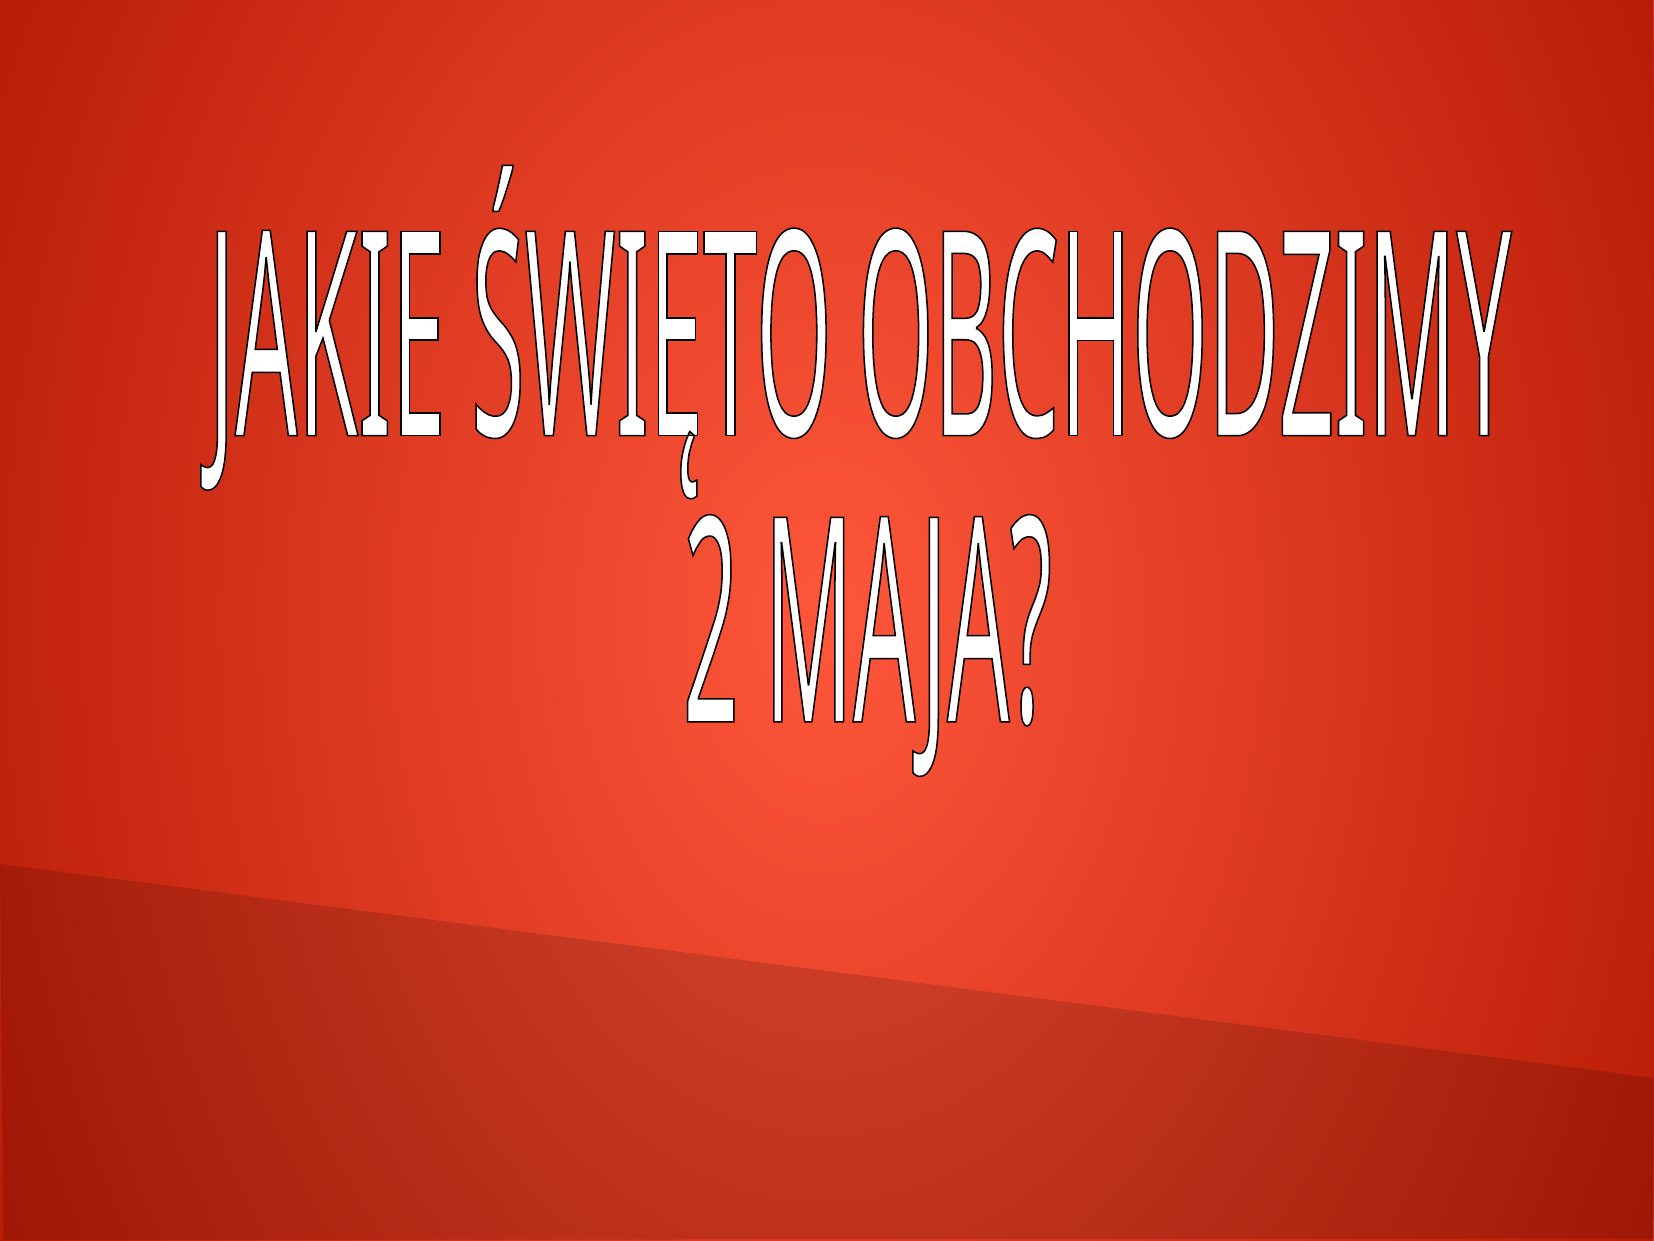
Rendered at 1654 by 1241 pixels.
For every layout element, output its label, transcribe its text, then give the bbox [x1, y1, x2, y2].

text_box JAKIE ŚWIĘTO OBCHODZIMY 2 MAJA? [1010, 514, 1050, 665]
text_box JAKIE ŚWIĘTO OBCHODZIMY 2 MAJA? [619, 231, 645, 436]
text_box JAKIE ŚWIĘTO OBCHODZIMY 2 MAJA? [1137, 228, 1203, 439]
text_box JAKIE ŚWIĘTO OBCHODZIMY 2 MAJA? [1068, 231, 1123, 436]
text_box JAKIE ŚWIĘTO OBCHODZIMY 2 MAJA? [307, 231, 359, 436]
text_box JAKIE ŚWIĘTO OBCHODZIMY 2 MAJA? [1003, 228, 1057, 439]
text_box JAKIE ŚWIĘTO OBCHODZIMY 2 MAJA? [947, 516, 1010, 722]
text_box JAKIE ŚWIĘTO OBCHODZIMY 2 MAJA? [1217, 231, 1274, 436]
text_box JAKIE ŚWIĘTO OBCHODZIMY 2 MAJA? [400, 231, 440, 436]
text_box JAKIE ŚWIĘTO OBCHODZIMY 2 MAJA? [853, 516, 916, 722]
text_box JAKIE ŚWIĘTO OBCHODZIMY 2 MAJA? [200, 231, 227, 491]
text_box JAKIE ŚWIĘTO OBCHODZIMY 2 MAJA? [1282, 231, 1331, 436]
text_box JAKIE ŚWIĘTO OBCHODZIMY 2 MAJA? [476, 228, 521, 439]
text_box JAKIE ŚWIĘTO OBCHODZIMY 2 MAJA? [525, 231, 615, 436]
text_box JAKIE ŚWIĘTO OBCHODZIMY 2 MAJA? [1338, 231, 1364, 436]
text_box JAKIE ŚWIĘTO OBCHODZIMY 2 MAJA? [1456, 231, 1512, 436]
text_box JAKIE ŚWIĘTO OBCHODZIMY 2 MAJA? [863, 228, 928, 439]
text_box JAKIE ŚWIĘTO OBCHODZIMY 2 MAJA? [362, 231, 388, 436]
text_box JAKIE ŚWIĘTO OBCHODZIMY 2 MAJA? [658, 231, 698, 499]
text_box JAKIE ŚWIĘTO OBCHODZIMY 2 MAJA? [912, 517, 939, 777]
text_box JAKIE ŚWIĘTO OBCHODZIMY 2 MAJA? [761, 228, 827, 439]
text_box JAKIE ŚWIĘTO OBCHODZIMY 2 MAJA? [773, 517, 844, 722]
text_box JAKIE ŚWIĘTO OBCHODZIMY 2 MAJA? [493, 165, 513, 212]
text_box JAKIE ŚWIĘTO OBCHODZIMY 2 MAJA? [1377, 231, 1447, 436]
text_box JAKIE ŚWIĘTO OBCHODZIMY 2 MAJA? [704, 231, 757, 436]
text_box JAKIE ŚWIĘTO OBCHODZIMY 2 MAJA? [943, 231, 993, 436]
text_box JAKIE ŚWIĘTO OBCHODZIMY 2 MAJA? [235, 230, 298, 436]
text_box JAKIE ŚWIĘTO OBCHODZIMY 2 MAJA? [687, 514, 734, 722]
